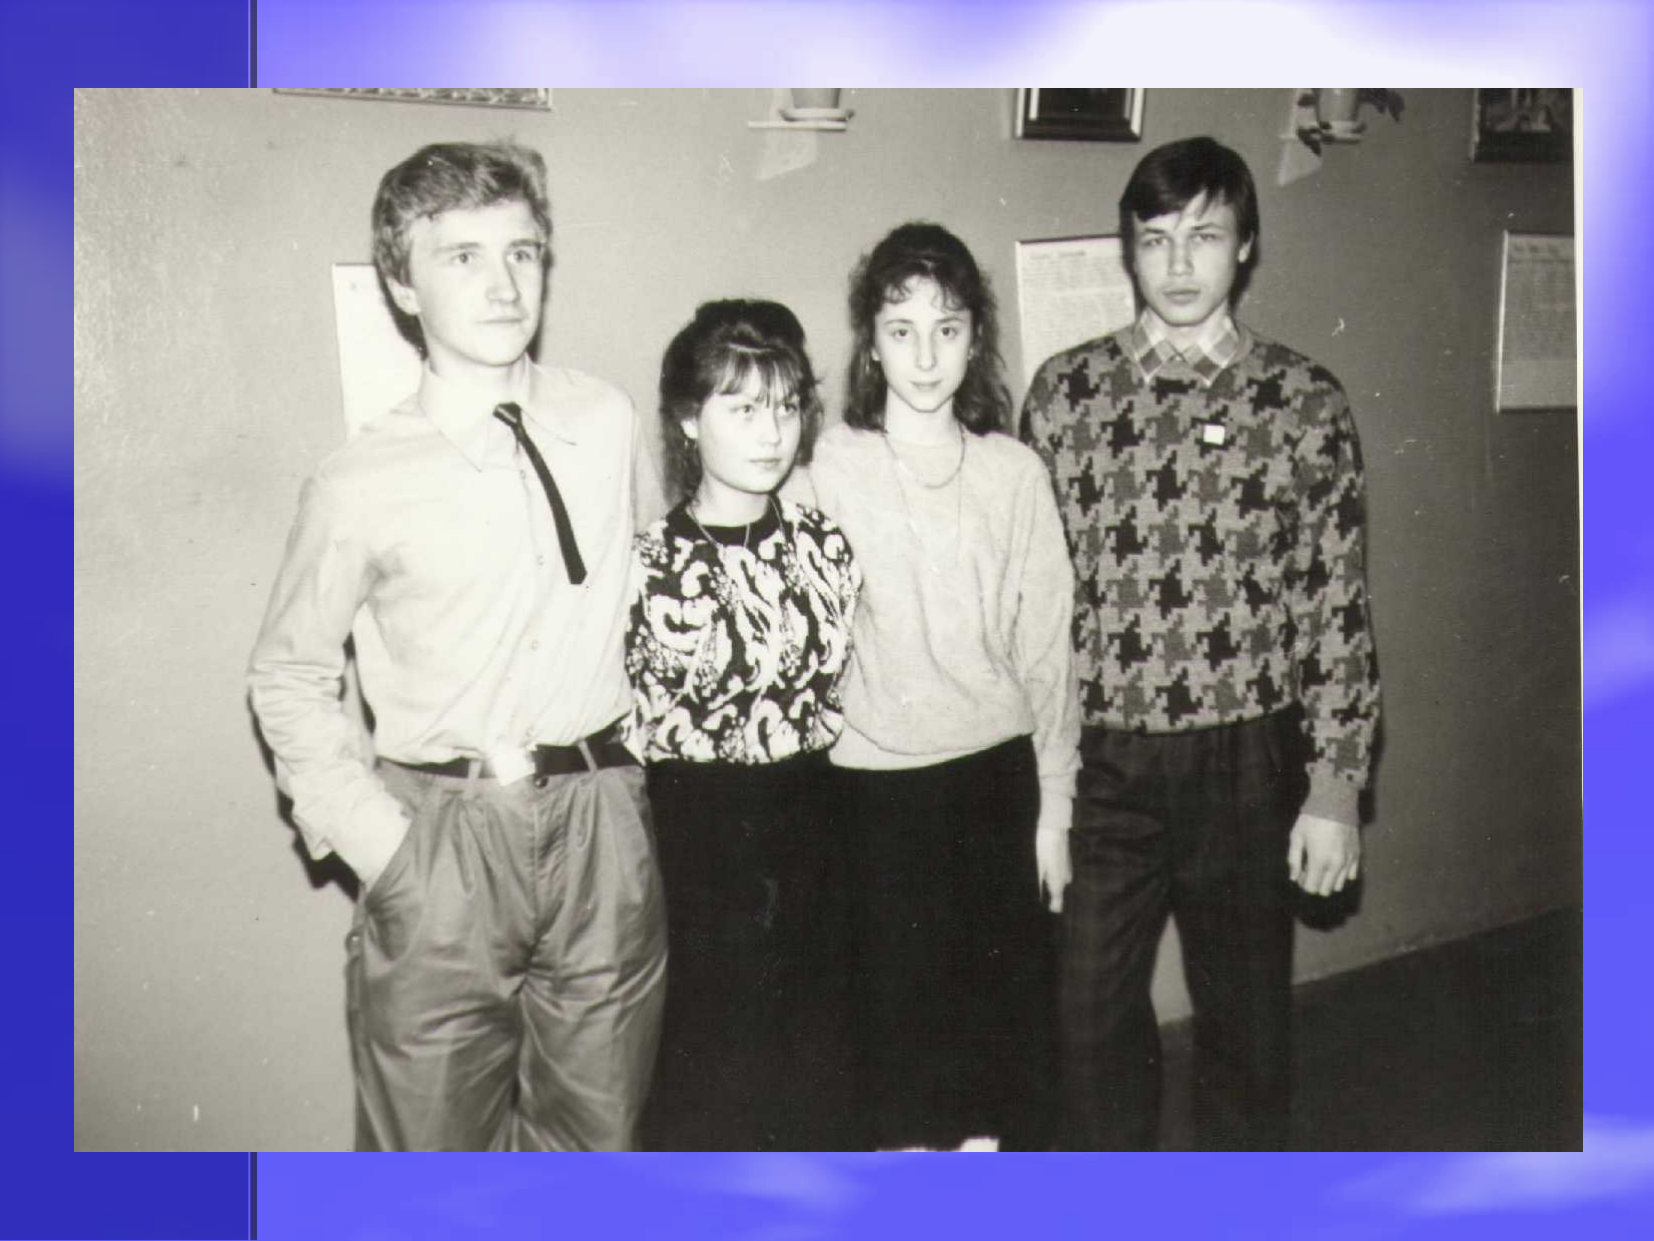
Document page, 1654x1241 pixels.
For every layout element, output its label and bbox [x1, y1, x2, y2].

picture [74, 88, 1583, 1152]
